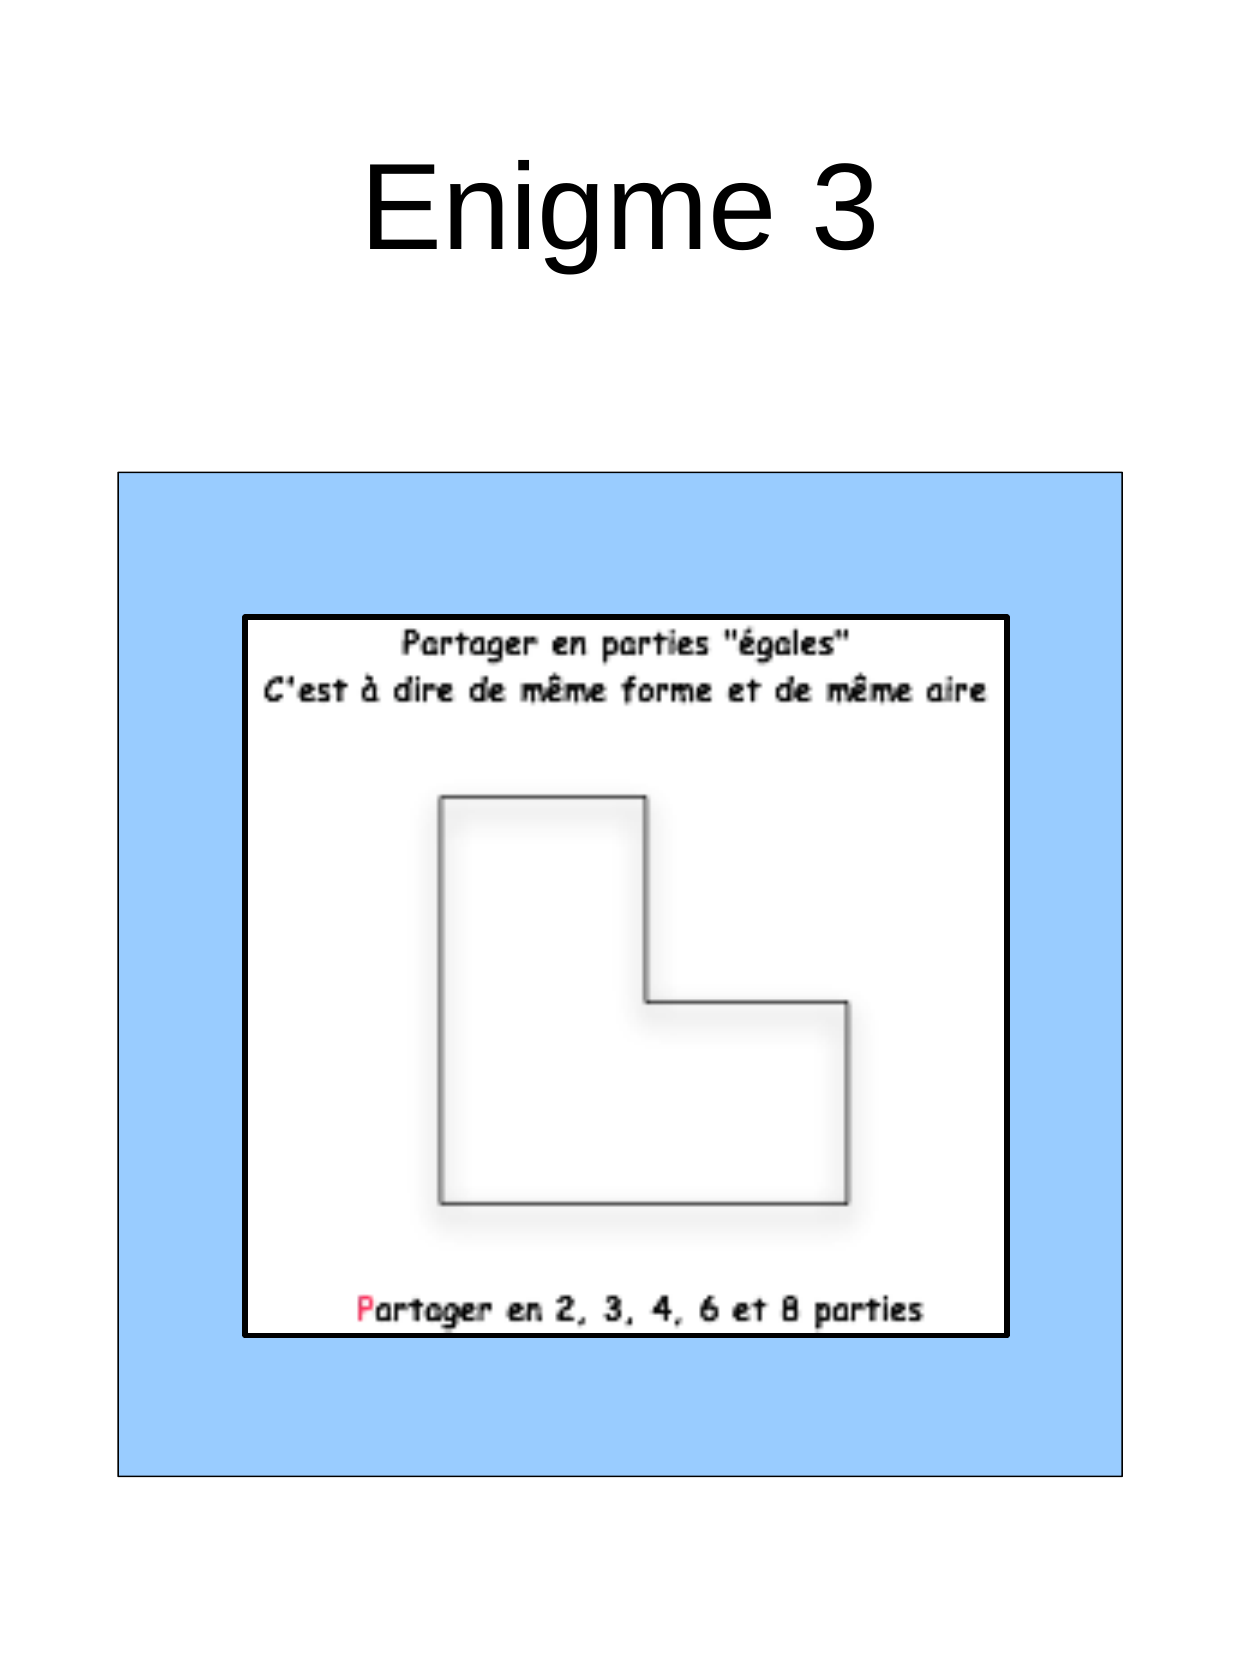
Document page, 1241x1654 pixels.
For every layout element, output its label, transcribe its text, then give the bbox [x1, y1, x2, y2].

title Enigme 3 [62, 65, 1179, 342]
picture [248, 620, 1004, 1333]
text_box [118, 472, 1123, 1477]
